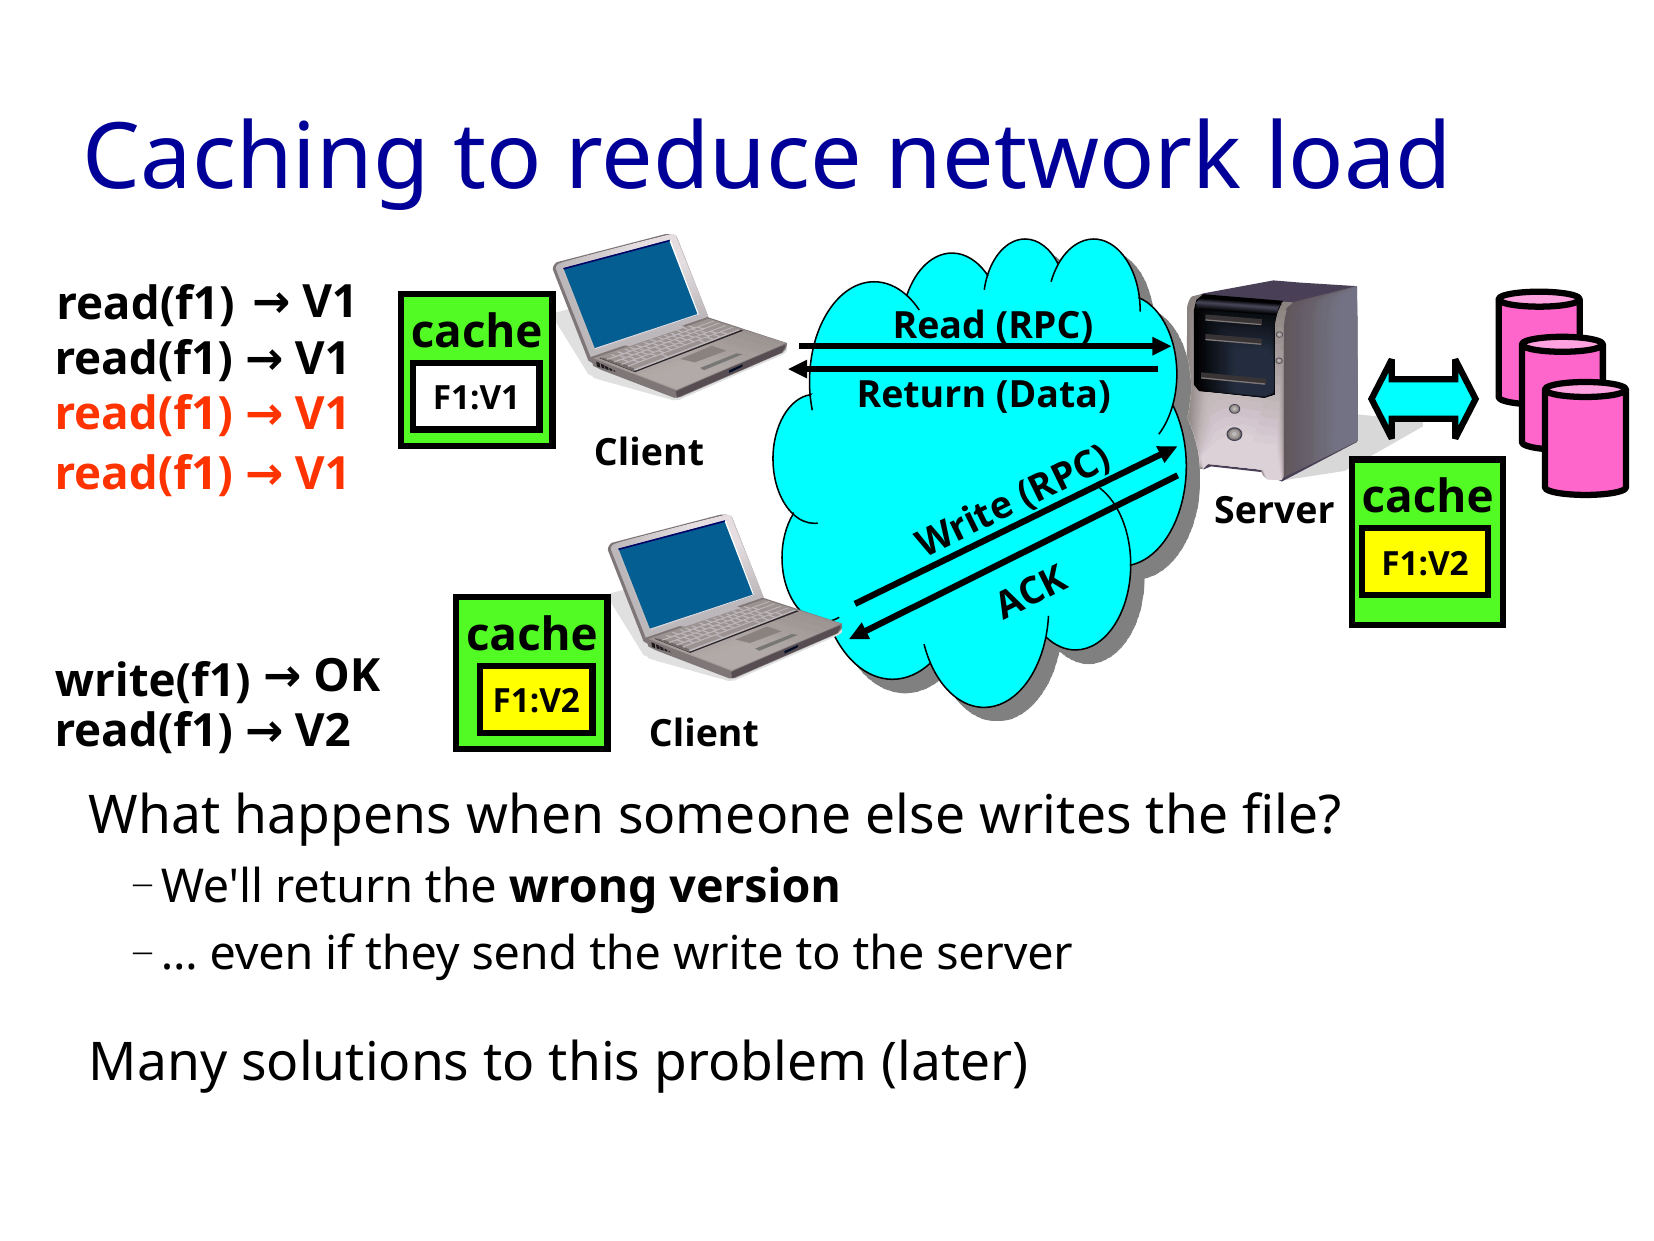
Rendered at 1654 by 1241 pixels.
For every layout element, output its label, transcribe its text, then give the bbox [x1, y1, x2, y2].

text_box Server [1184, 479, 1351, 539]
text_box ACK [857, 483, 1203, 697]
text_box Client [596, 701, 812, 761]
text_box [1498, 300, 1626, 495]
picture [607, 514, 843, 681]
list What happens when someone else writes the file? We'll return the wrong version … even if they send the write to the server Many solutions to this problem (later) [60, 780, 1571, 1096]
text_box cache [456, 597, 608, 749]
text_box Write (RPC) [857, 402, 1162, 588]
picture [1186, 280, 1423, 479]
text_box → V1 [199, 264, 411, 334]
text_box → OK [210, 638, 433, 709]
picture [552, 234, 787, 401]
text_box [814, 296, 840, 343]
text_box F1:V2 [480, 666, 593, 733]
text_box Server [1521, 336, 1603, 352]
text_box [934, 574, 1131, 708]
text_box Client [541, 420, 757, 481]
text_box cache [1351, 459, 1504, 625]
text_box F1:V1 [413, 363, 540, 430]
text_box Server [1545, 381, 1626, 397]
text_box F1:V2 [1361, 528, 1489, 595]
title Caching to reduce network load [82, 49, 1571, 257]
text_box [772, 301, 1187, 676]
text_box read(f1) [3, 266, 199, 321]
text_box Return (Data) [804, 363, 1164, 423]
text_box read(f1) → V2 [2, 693, 404, 764]
text_box read(f1) → V1 [2, 321, 404, 376]
text_box Server [1498, 291, 1580, 307]
text_box [1371, 359, 1476, 439]
text_box write(f1) [203, 666, 210, 693]
text_box write(f1) [2, 643, 210, 693]
text_box cache [404, 294, 553, 446]
text_box Read (RPC) [840, 293, 1146, 354]
text_box read(f1) → V1 [2, 436, 404, 506]
text_box [844, 281, 904, 293]
text_box read(f1) → V1 [2, 376, 404, 436]
text_box [907, 257, 1139, 293]
